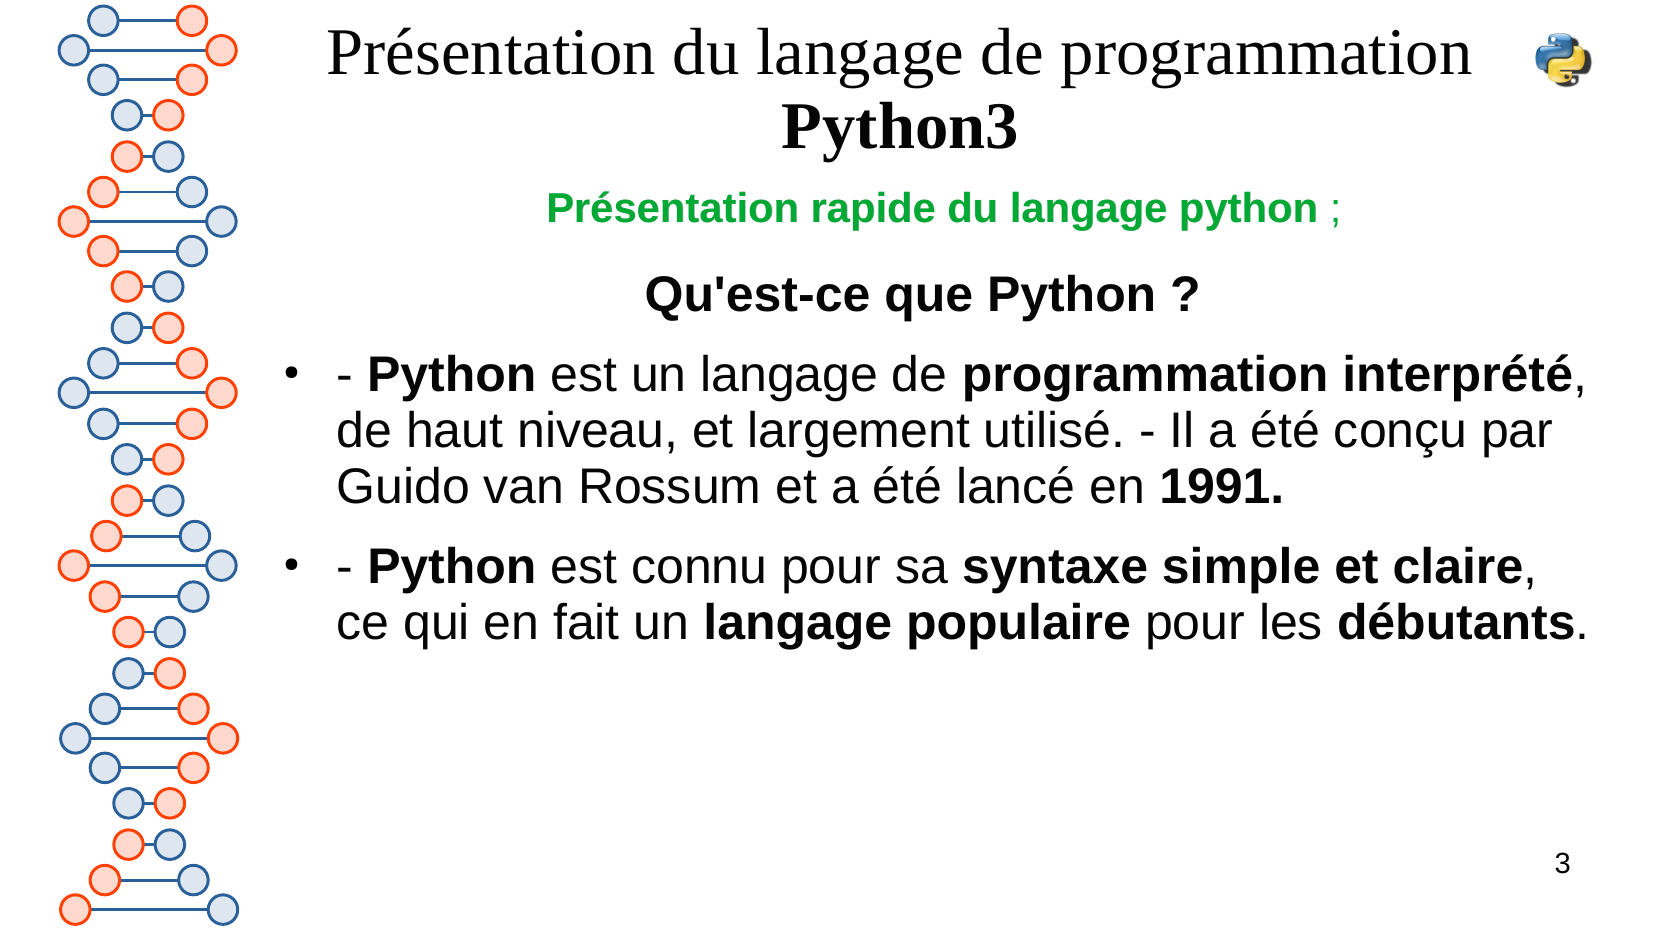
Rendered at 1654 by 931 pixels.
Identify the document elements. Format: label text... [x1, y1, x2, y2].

text_box Présentation rapide du langage python ; [531, 177, 1388, 237]
picture [1532, 31, 1595, 89]
list Qu'est-ce que Python ? - Python est un langage de programmation interprété, de haut niveau, et largement utilisé. - Il a été conçu par Guido van Rossum et a été lancé en 1991. - Python est connu pour sa syntaxe simple et claire, ce qui en fait un langage populaire pour les débutants. [265, 265, 1595, 806]
title Présentation du langage de programmation Python3 [324, 14, 1477, 163]
